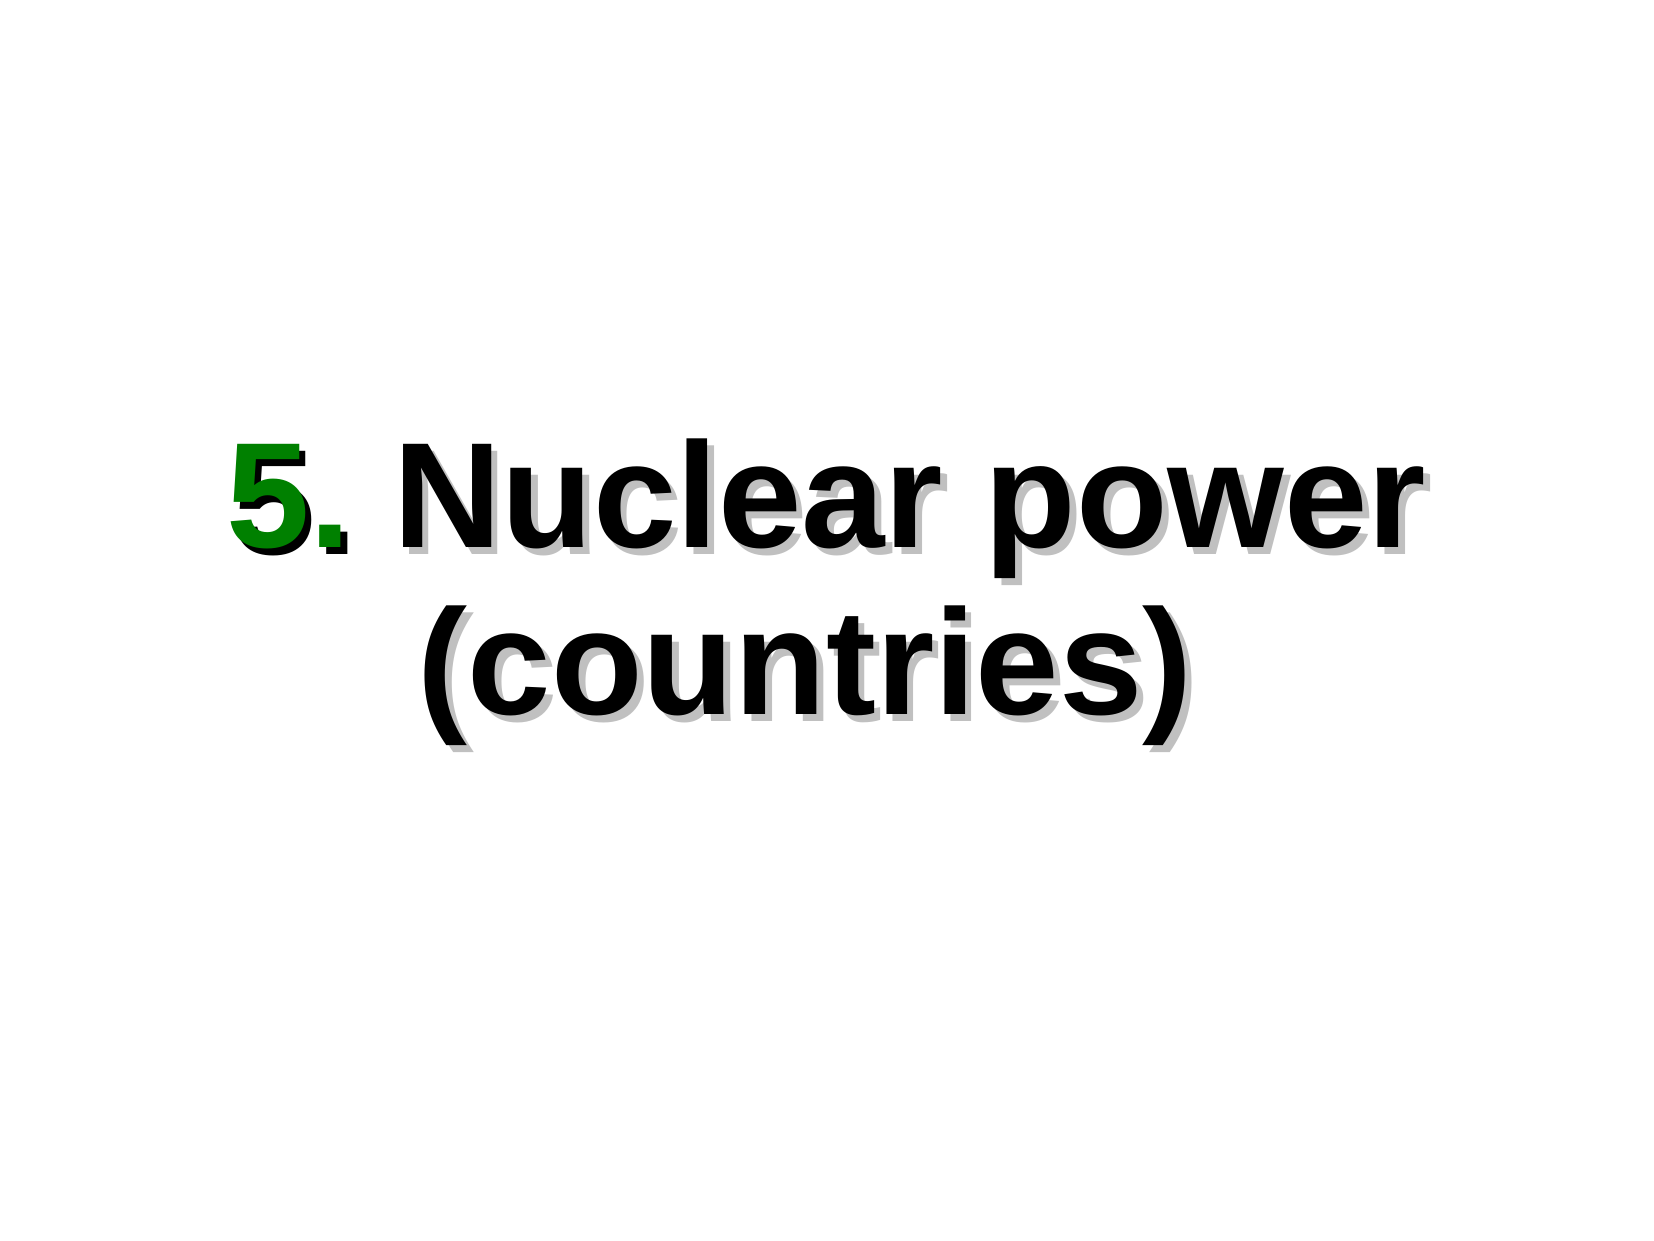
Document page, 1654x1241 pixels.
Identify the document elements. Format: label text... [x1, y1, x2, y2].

subtitle 5. Nuclear power (countries) [82, 56, 1571, 1102]
